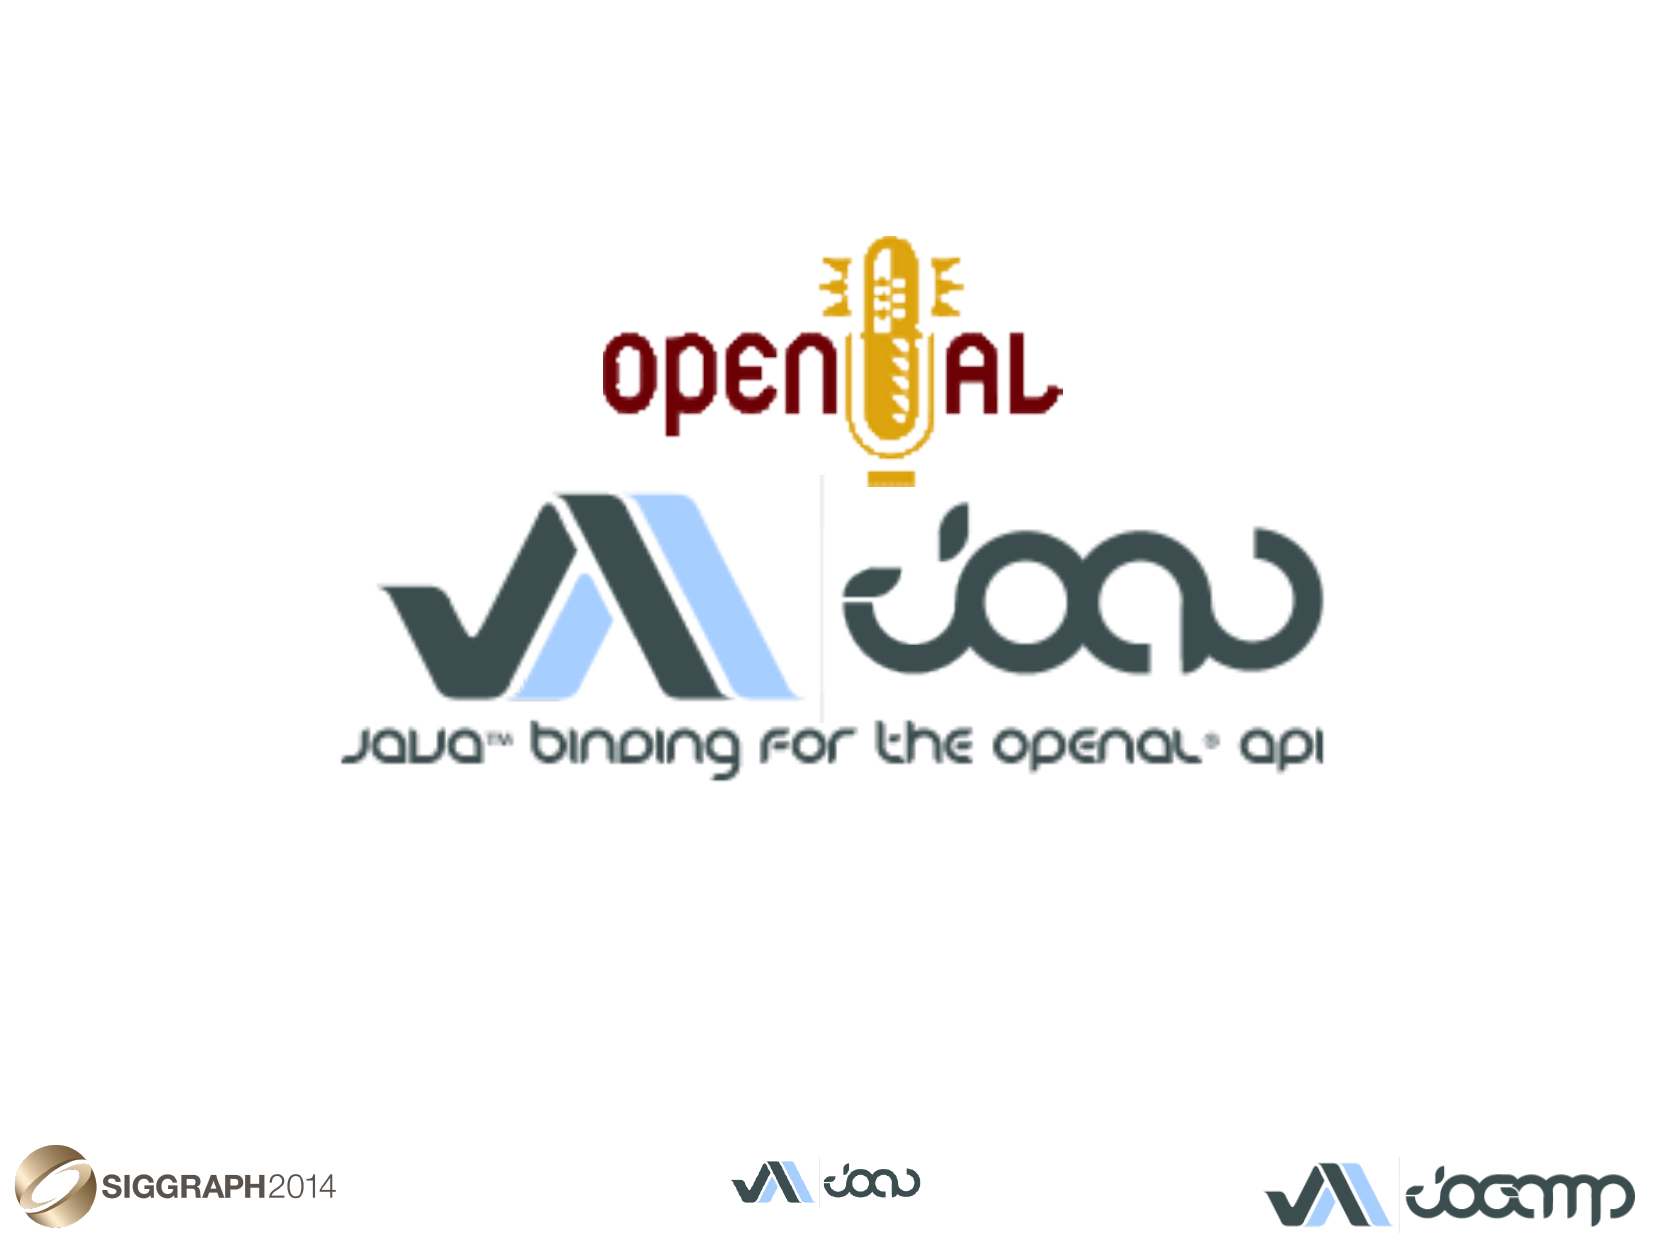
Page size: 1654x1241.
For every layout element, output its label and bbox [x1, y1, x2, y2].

picture [7, 1133, 343, 1239]
picture [1262, 1157, 1635, 1233]
picture [0, 236, 1350, 786]
picture [729, 1157, 925, 1208]
